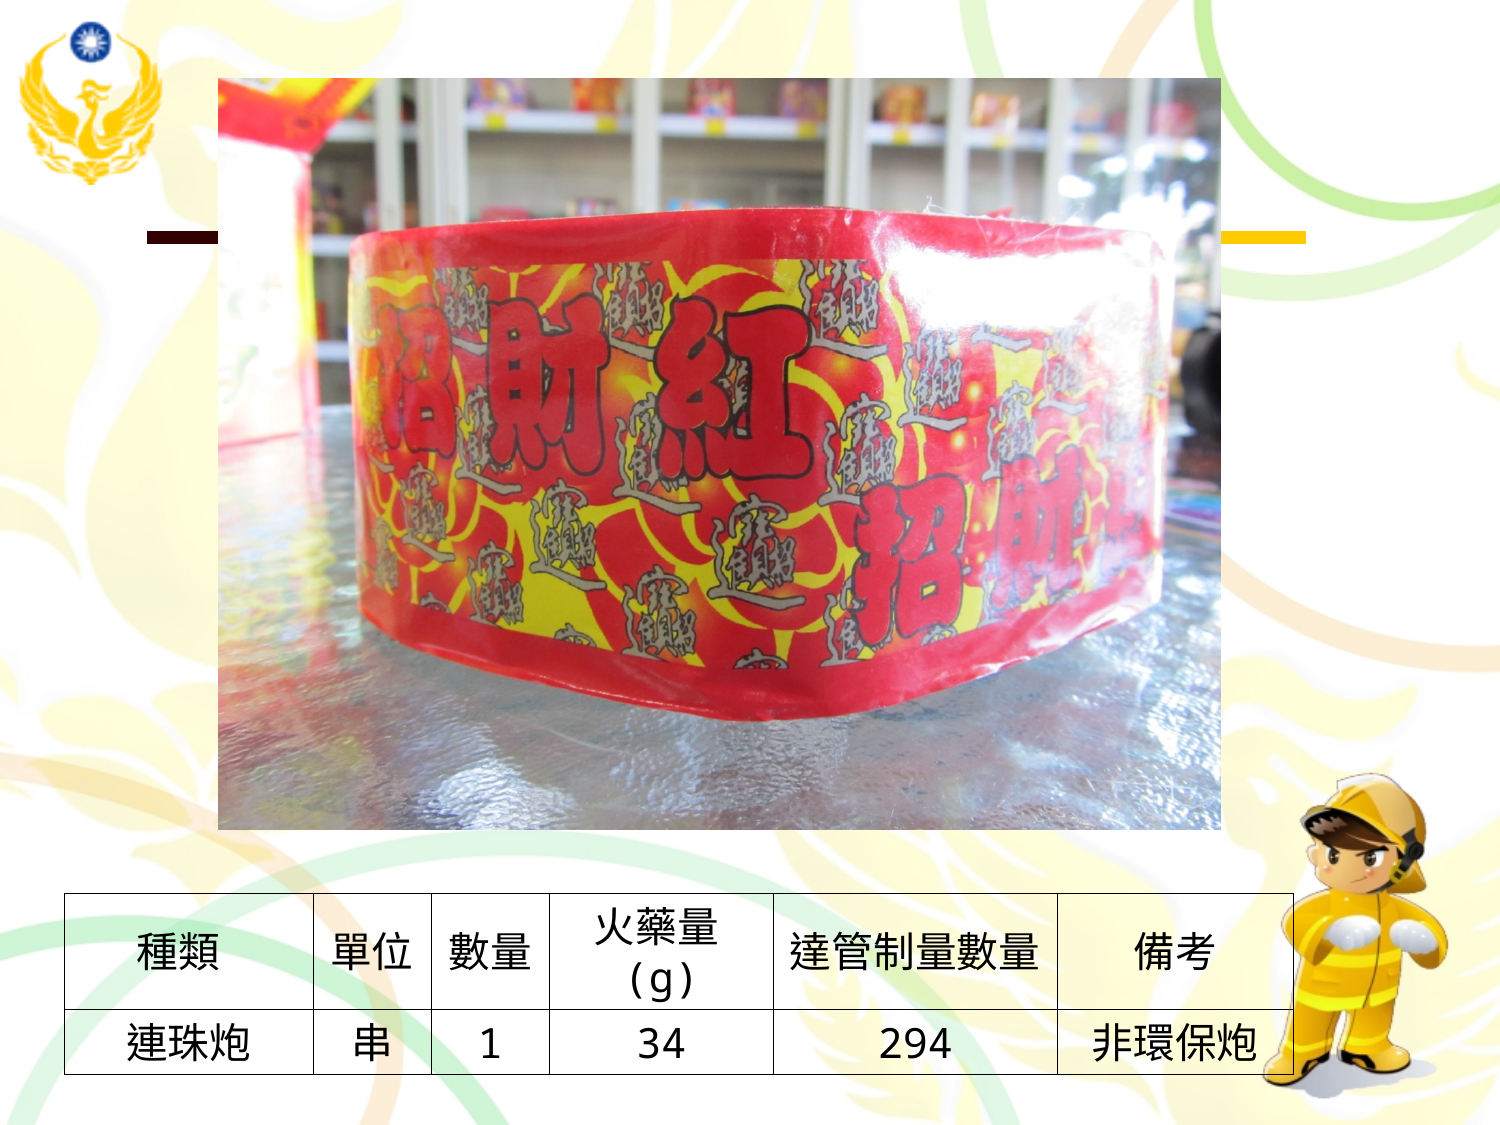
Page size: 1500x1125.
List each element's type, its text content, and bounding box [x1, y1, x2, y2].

table_cell 294 [774, 1010, 1057, 1074]
table_cell 非環保炮 [1058, 1010, 1293, 1074]
table_header 火藥量(g) [550, 894, 773, 1009]
table_header 備考 [1058, 894, 1293, 1009]
table_header 數量 [432, 894, 549, 1009]
table_cell 串 [314, 1010, 431, 1074]
table_header 種類 [65, 894, 313, 1009]
picture [0, 0, 1500, 1125]
table_cell 34 [550, 1010, 773, 1074]
table_header 達管制量數量 [774, 894, 1057, 1009]
table_cell 1 [432, 1010, 549, 1074]
table_header 單位 [314, 894, 431, 1009]
table_cell 連珠炮 [65, 1010, 313, 1074]
